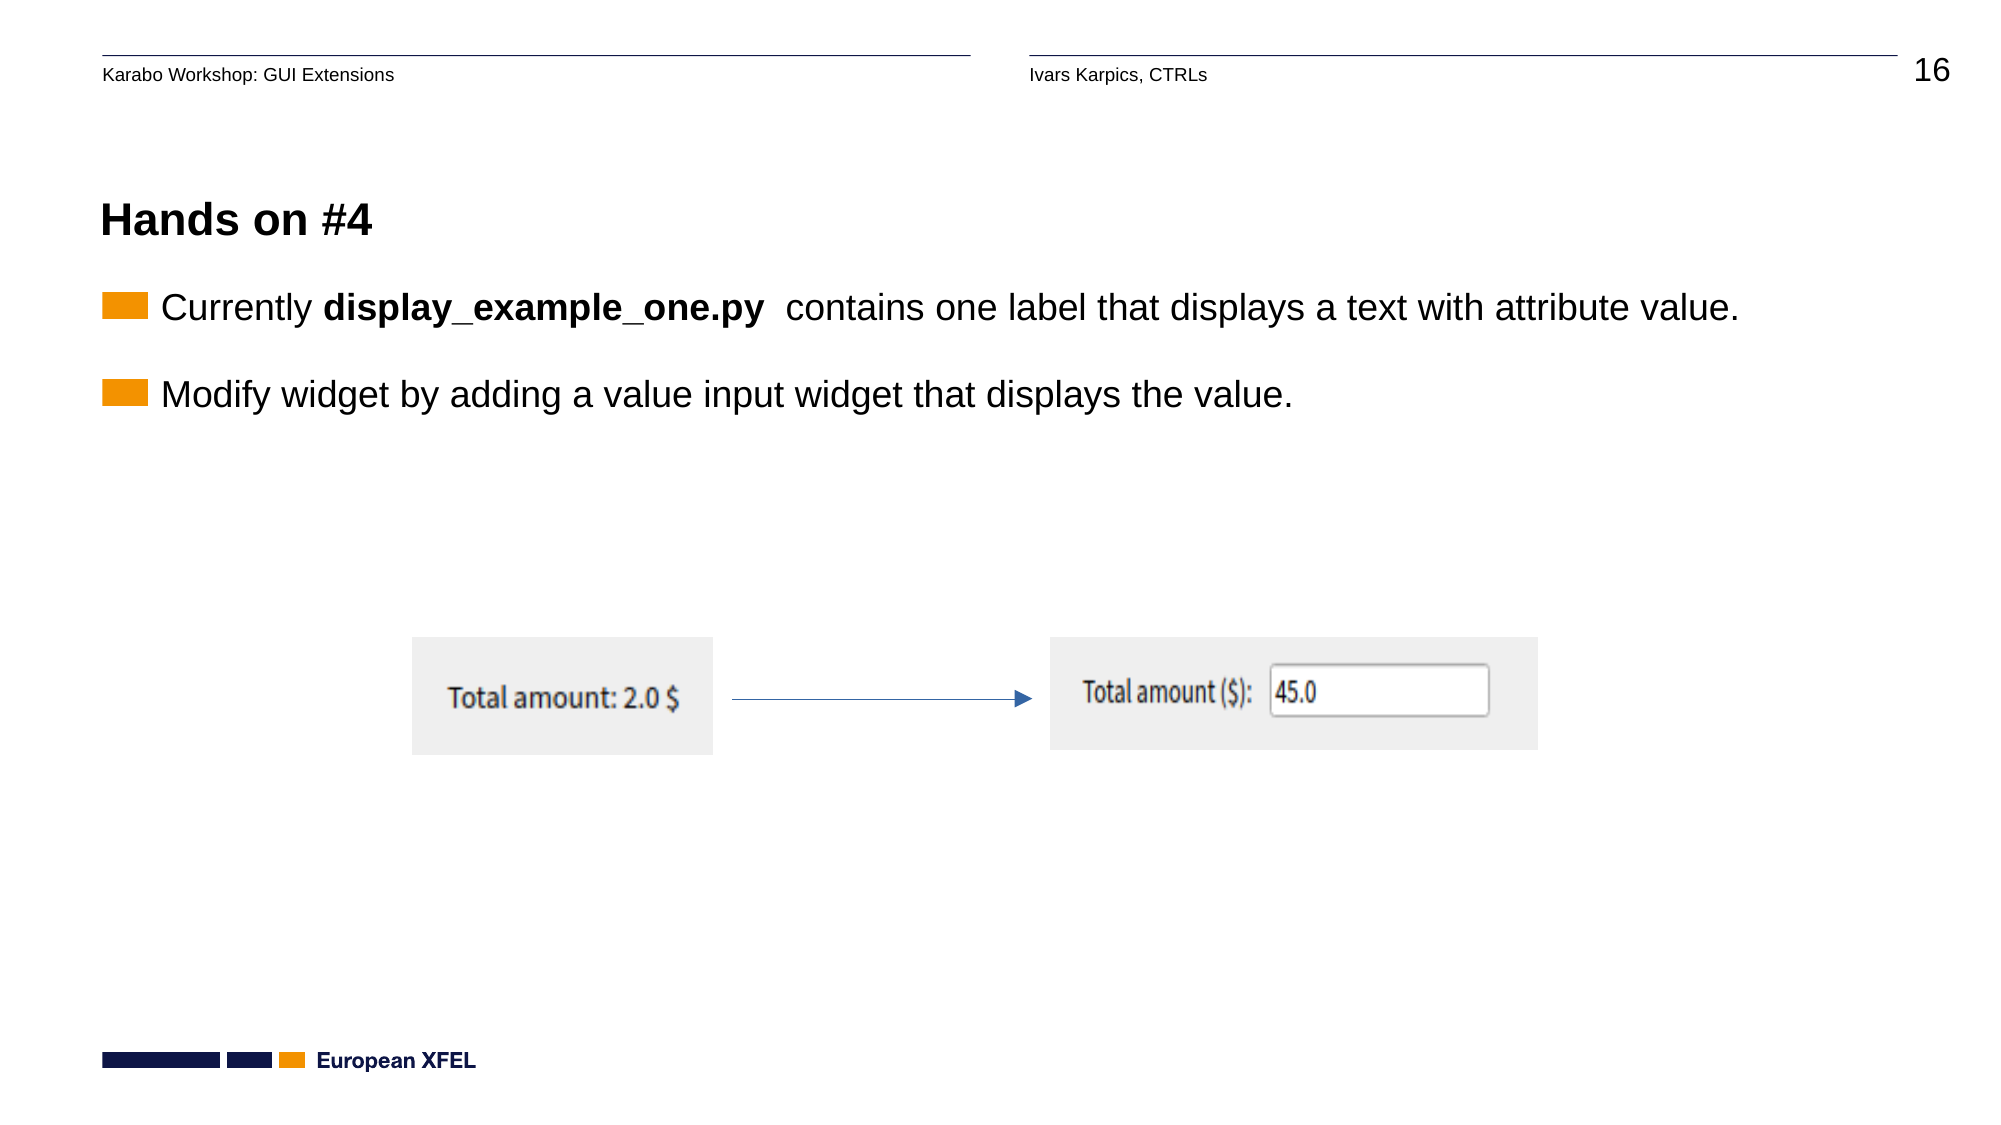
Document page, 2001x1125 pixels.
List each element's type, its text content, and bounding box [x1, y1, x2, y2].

list Currently display_example_one.py contains one label that displays a text with attribute value. Modify widget by adding a value input widget that displays the value. [102, 278, 1898, 917]
picture [412, 637, 713, 755]
title Hands on #4 [100, 116, 1898, 245]
picture [1050, 637, 1538, 751]
